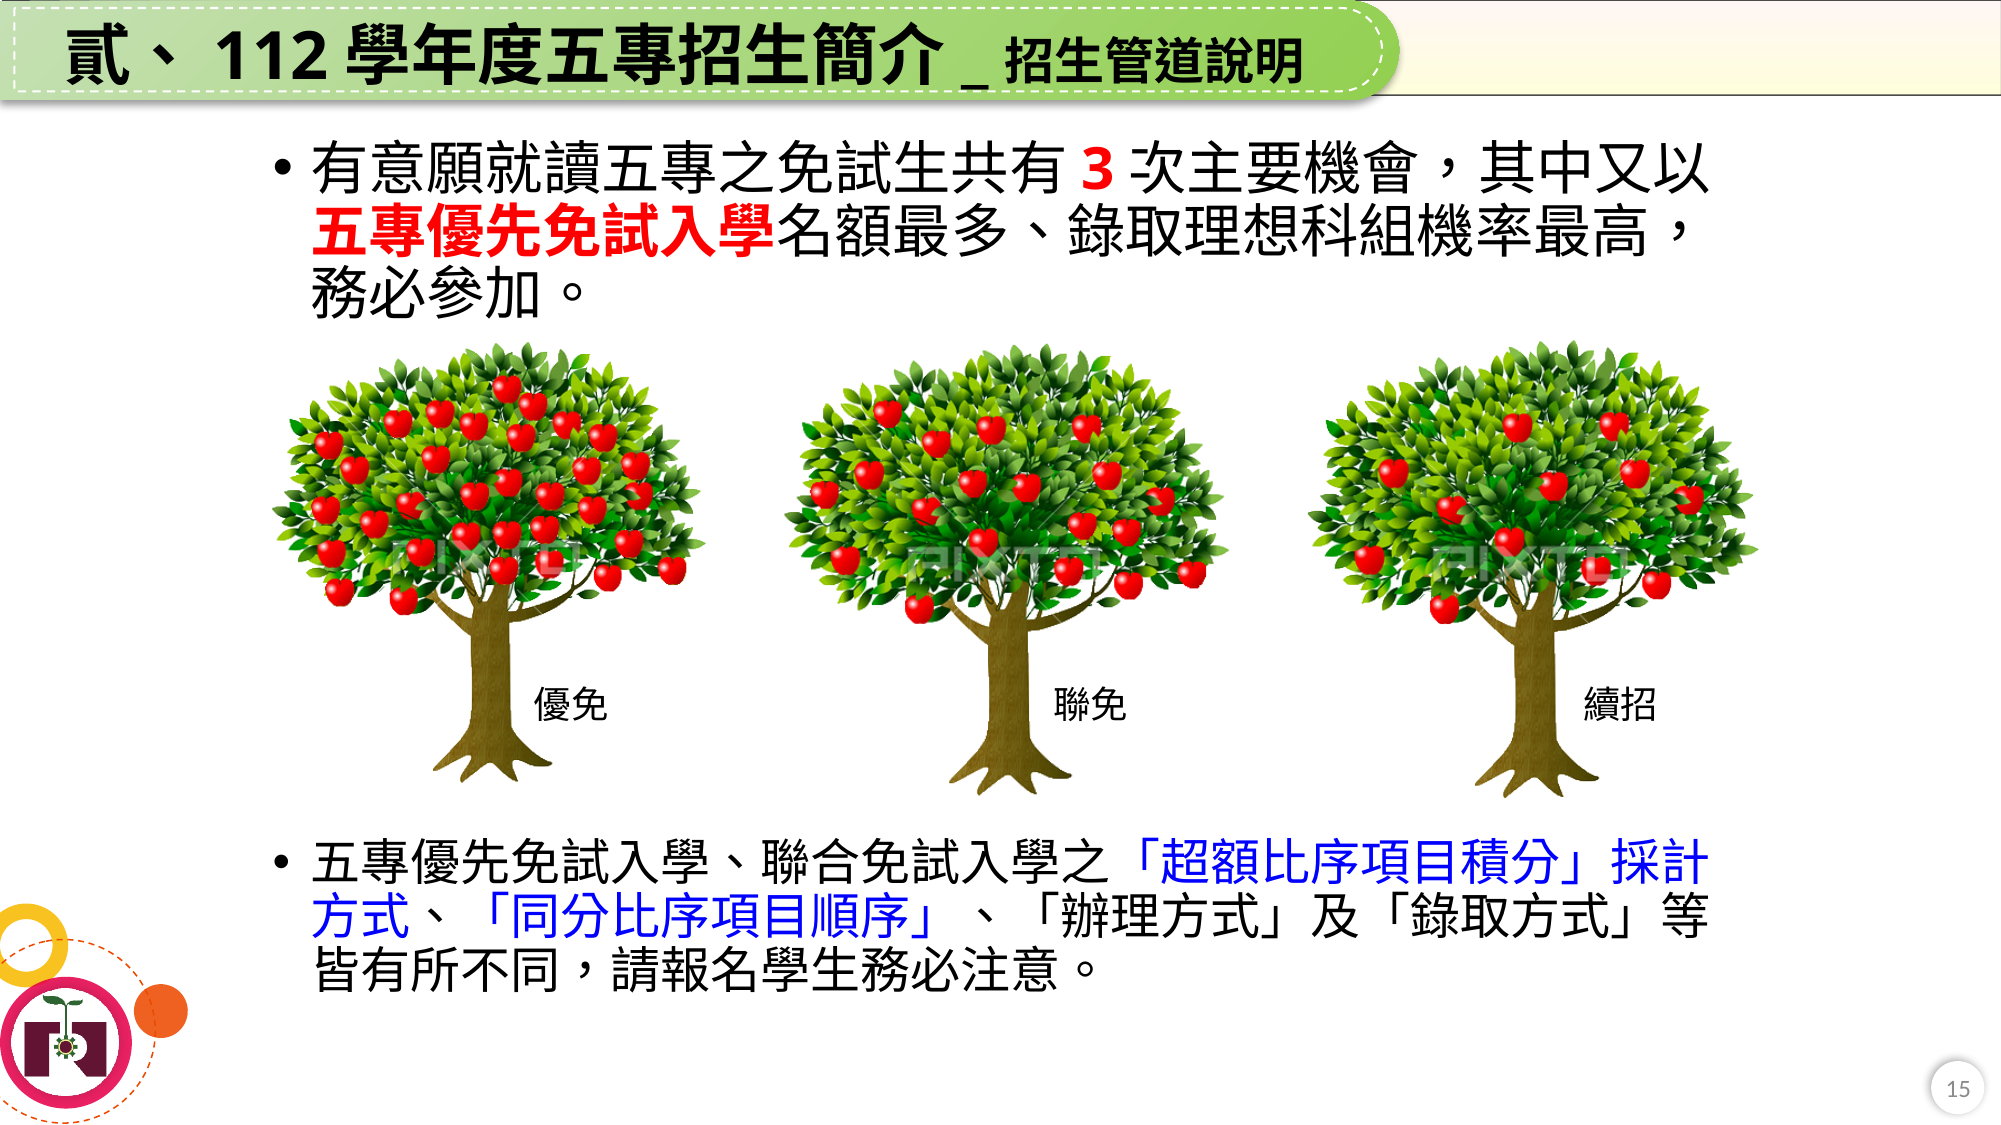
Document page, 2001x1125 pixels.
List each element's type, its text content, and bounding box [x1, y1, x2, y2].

text_box 有意願就讀五專之免試生共有3次主要機會，其中又以五專優先免試入學名額最多、錄取理想科組機率最高，務必參加。 五專優先免試入學、聯合免試入學之「超額比序項目積分」採計方式、「同分比序項目順序」、「辦理方式」及「錄取方式」等皆有所不同，請報名學生務必注意。 [257, 131, 1743, 1098]
text_box [1379, 10, 1400, 91]
text_box 優免 [509, 673, 634, 734]
picture [257, 313, 733, 799]
picture [1292, 310, 1787, 815]
picture [769, 314, 1257, 812]
picture [11, 988, 119, 1096]
text_box 續招 [1559, 673, 1683, 734]
text_box 貳、112學年度五專招生簡介_招生管道說明 [0, 0, 1379, 109]
text_box 聯免 [1028, 673, 1153, 734]
